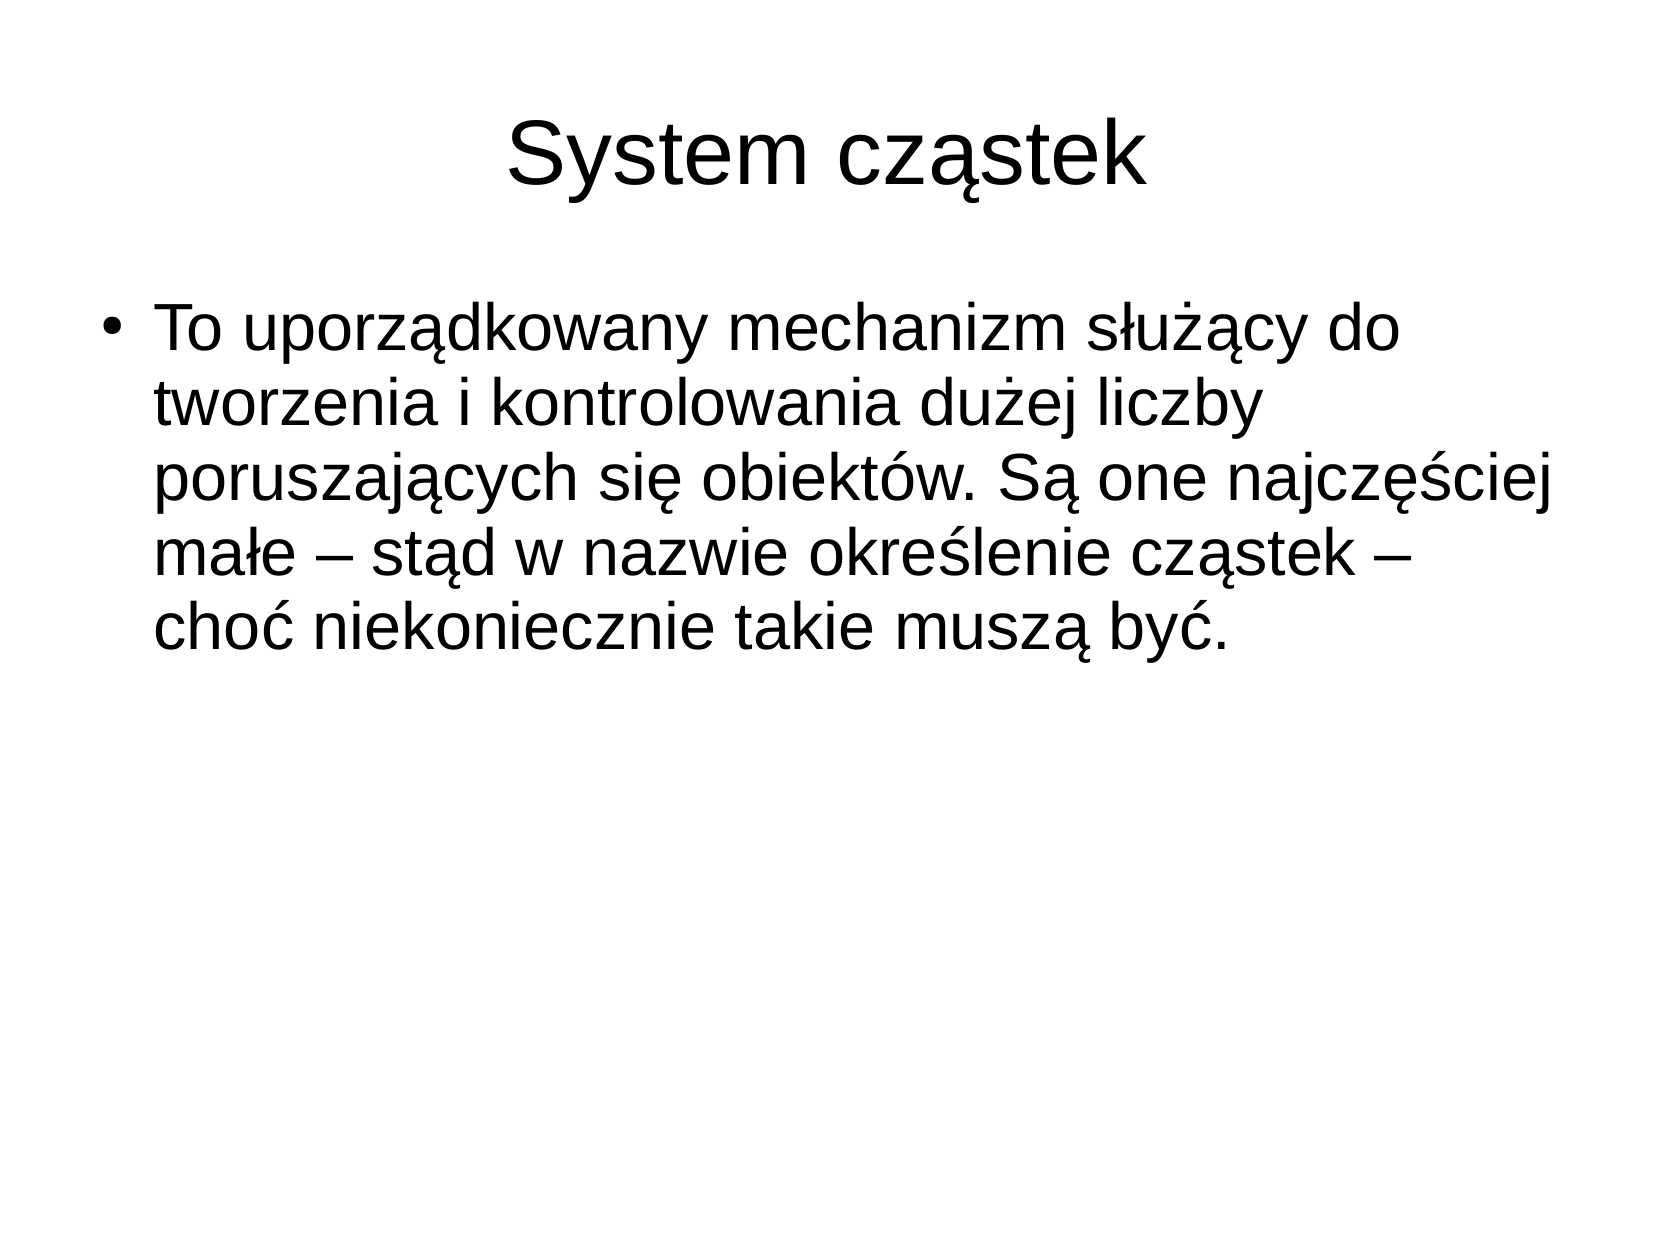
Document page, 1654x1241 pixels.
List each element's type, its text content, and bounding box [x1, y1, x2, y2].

title System cząstek [82, 49, 1571, 257]
list To uporządkowany mechanizm służący do tworzenia i kontrolowania dużej liczby poruszających się obiektów. Są one najczęściej małe – stąd w nazwie określenie cząstek – choć niekoniecznie takie muszą być. [82, 290, 1571, 1010]
